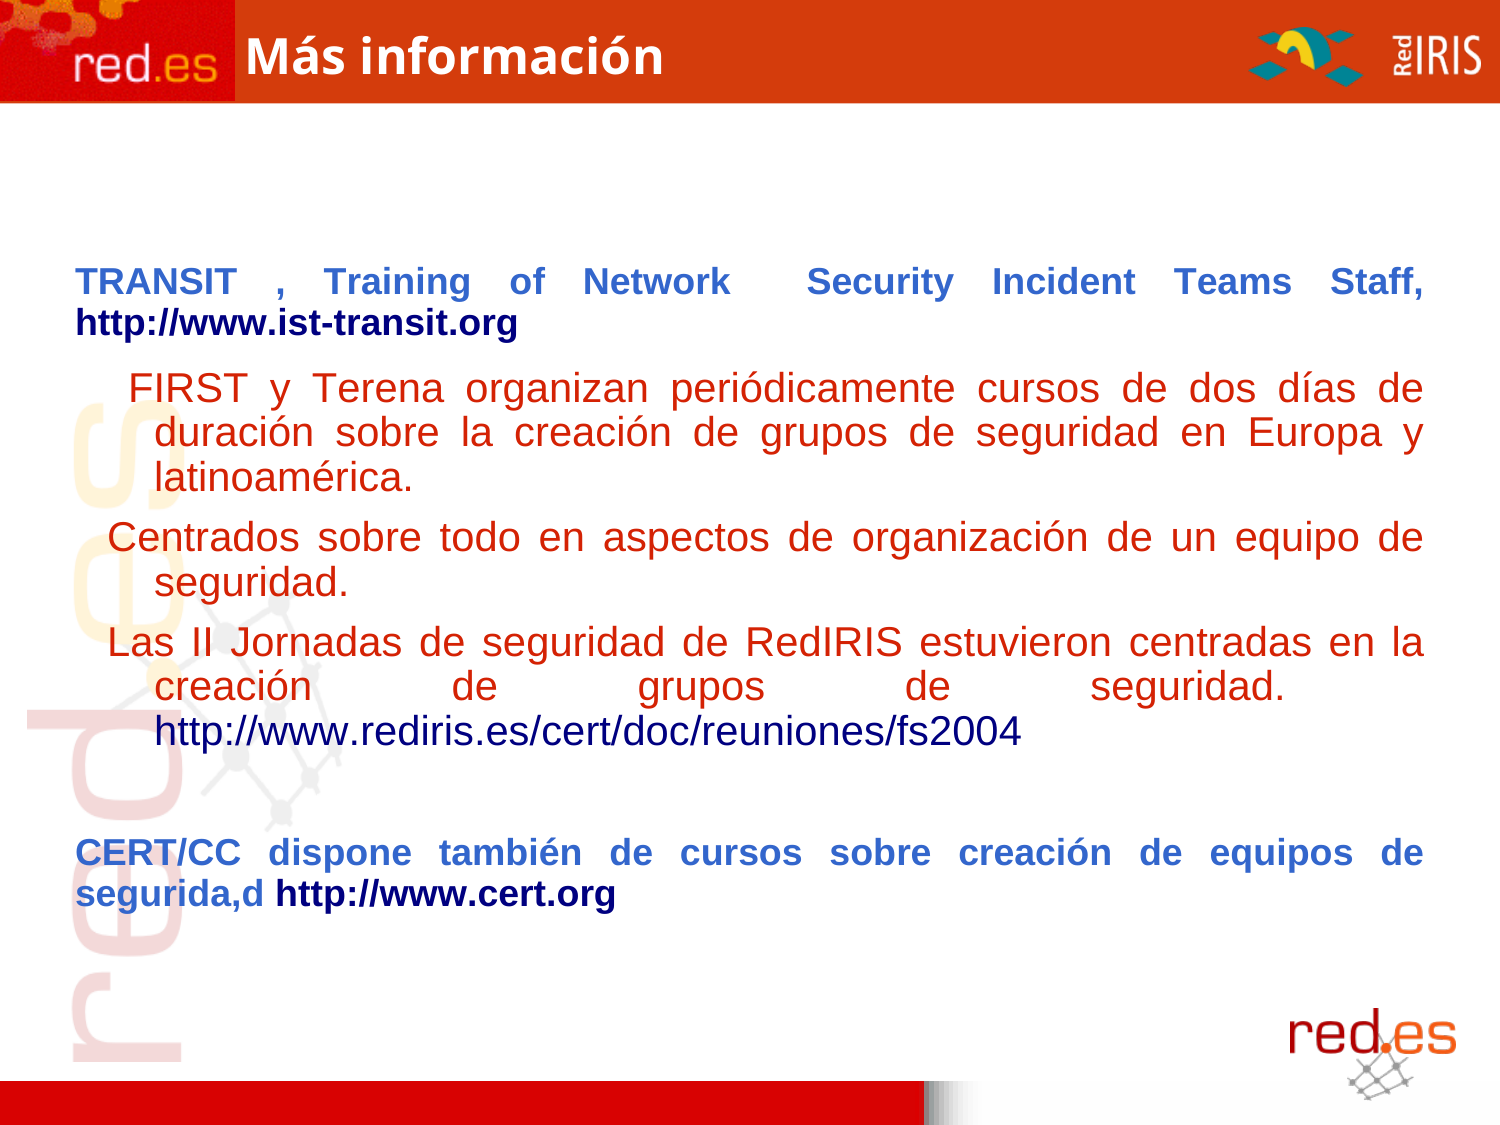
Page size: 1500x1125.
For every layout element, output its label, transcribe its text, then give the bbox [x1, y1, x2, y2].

picture [27, 400, 345, 1062]
picture [0, 1008, 1500, 1125]
title Más información [244, 0, 1412, 121]
picture [1412, 27, 1481, 87]
picture [0, 0, 235, 101]
list TRANSIT , Training of Network Security Incident Teams Staff, http://www.ist-transit.org FIRST y Terena organizan periódicamente cursos de dos días de duración sobre la creación de grupos de seguridad en Europa y latinoamérica. Centrados sobre todo en aspectos de organización de un equipo de seguridad. Las II Jornadas de seguridad de RedIRIS estuvieron centradas en la creación de grupos de seguridad. http://www.rediris.es/cert/doc/reuniones/fs2004 CERT/CC dispone también de cursos sobre creación de equipos de segurida,d http://www.cert.org [75, 262, 1426, 1006]
